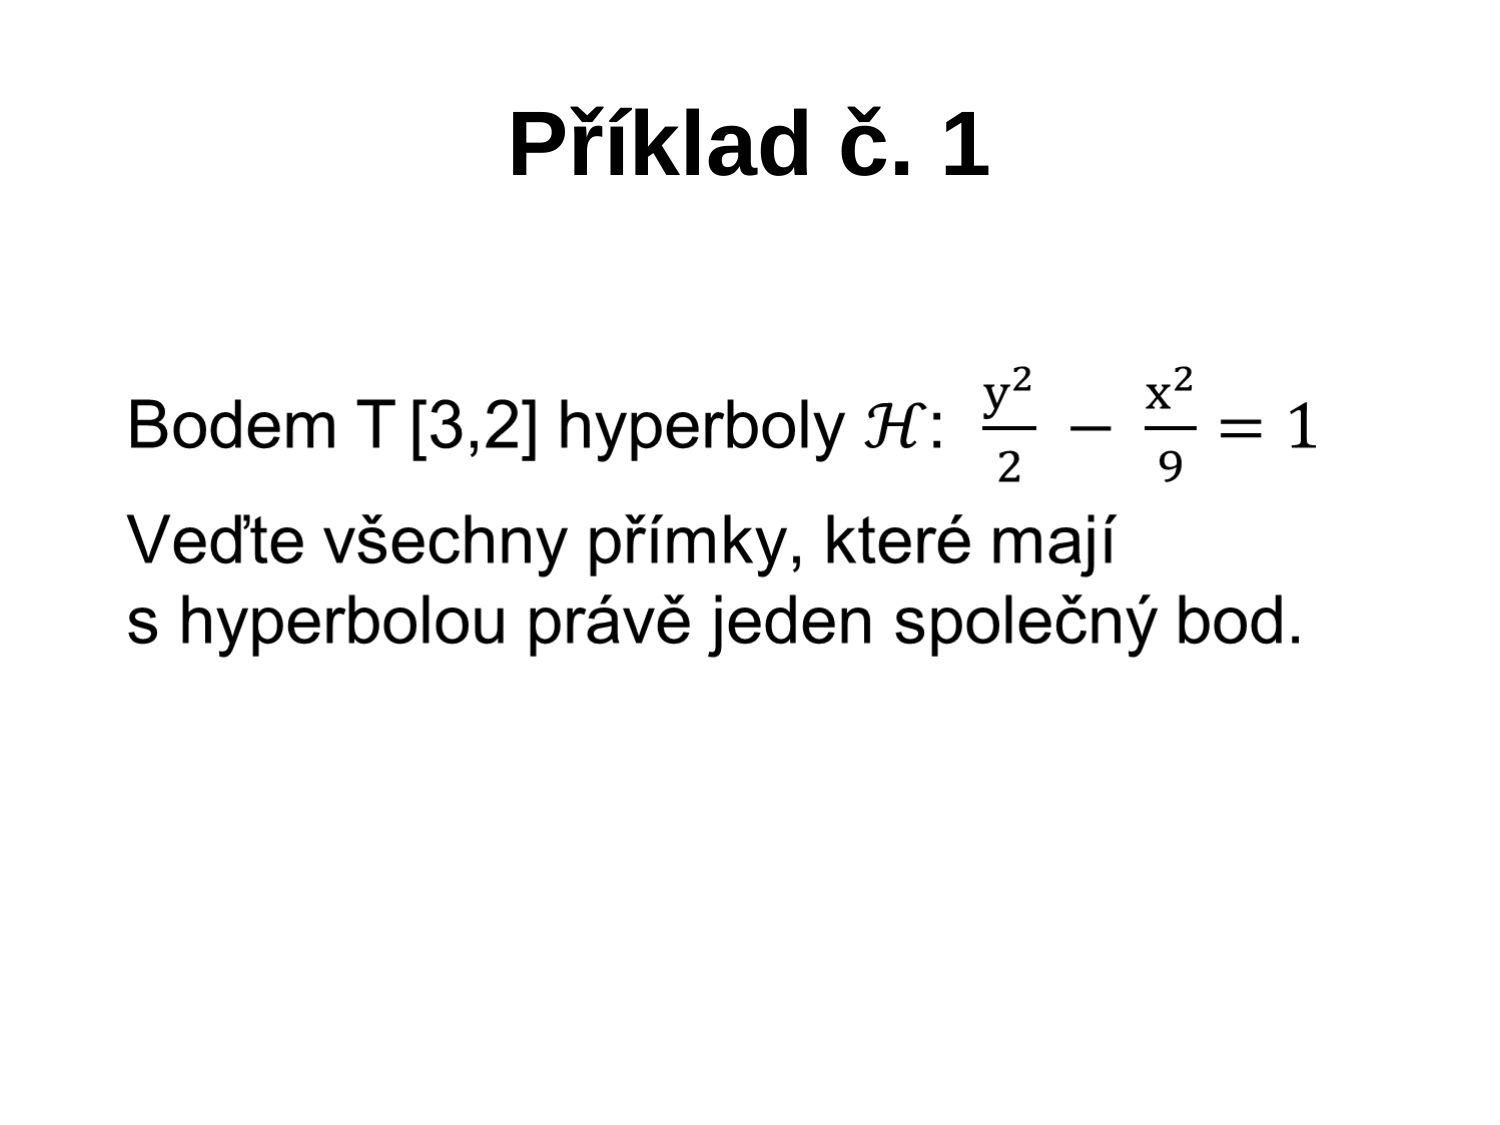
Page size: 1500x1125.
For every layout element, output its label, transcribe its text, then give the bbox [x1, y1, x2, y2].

title Příklad č. 1 [75, 45, 1426, 233]
text_box [86, 350, 1414, 852]
